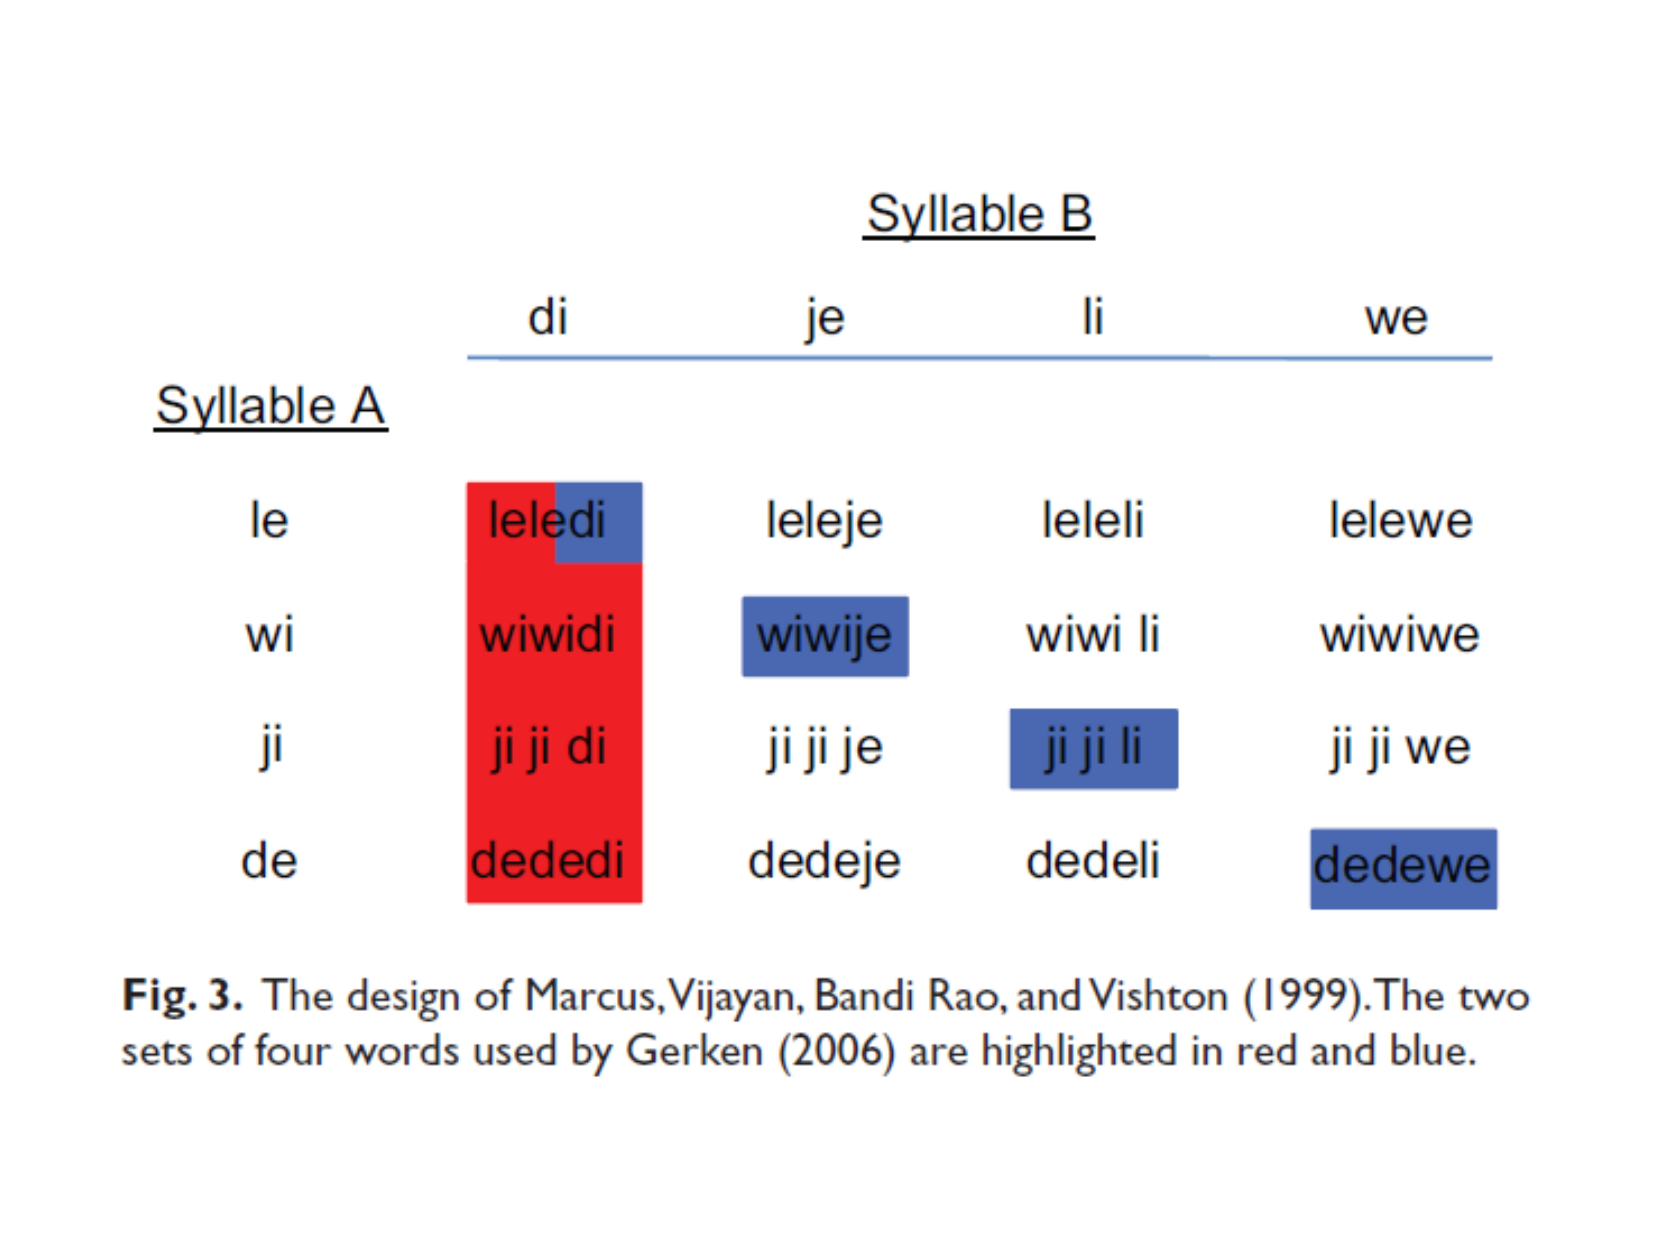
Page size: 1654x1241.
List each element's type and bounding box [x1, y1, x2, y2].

picture [118, 177, 1565, 1093]
